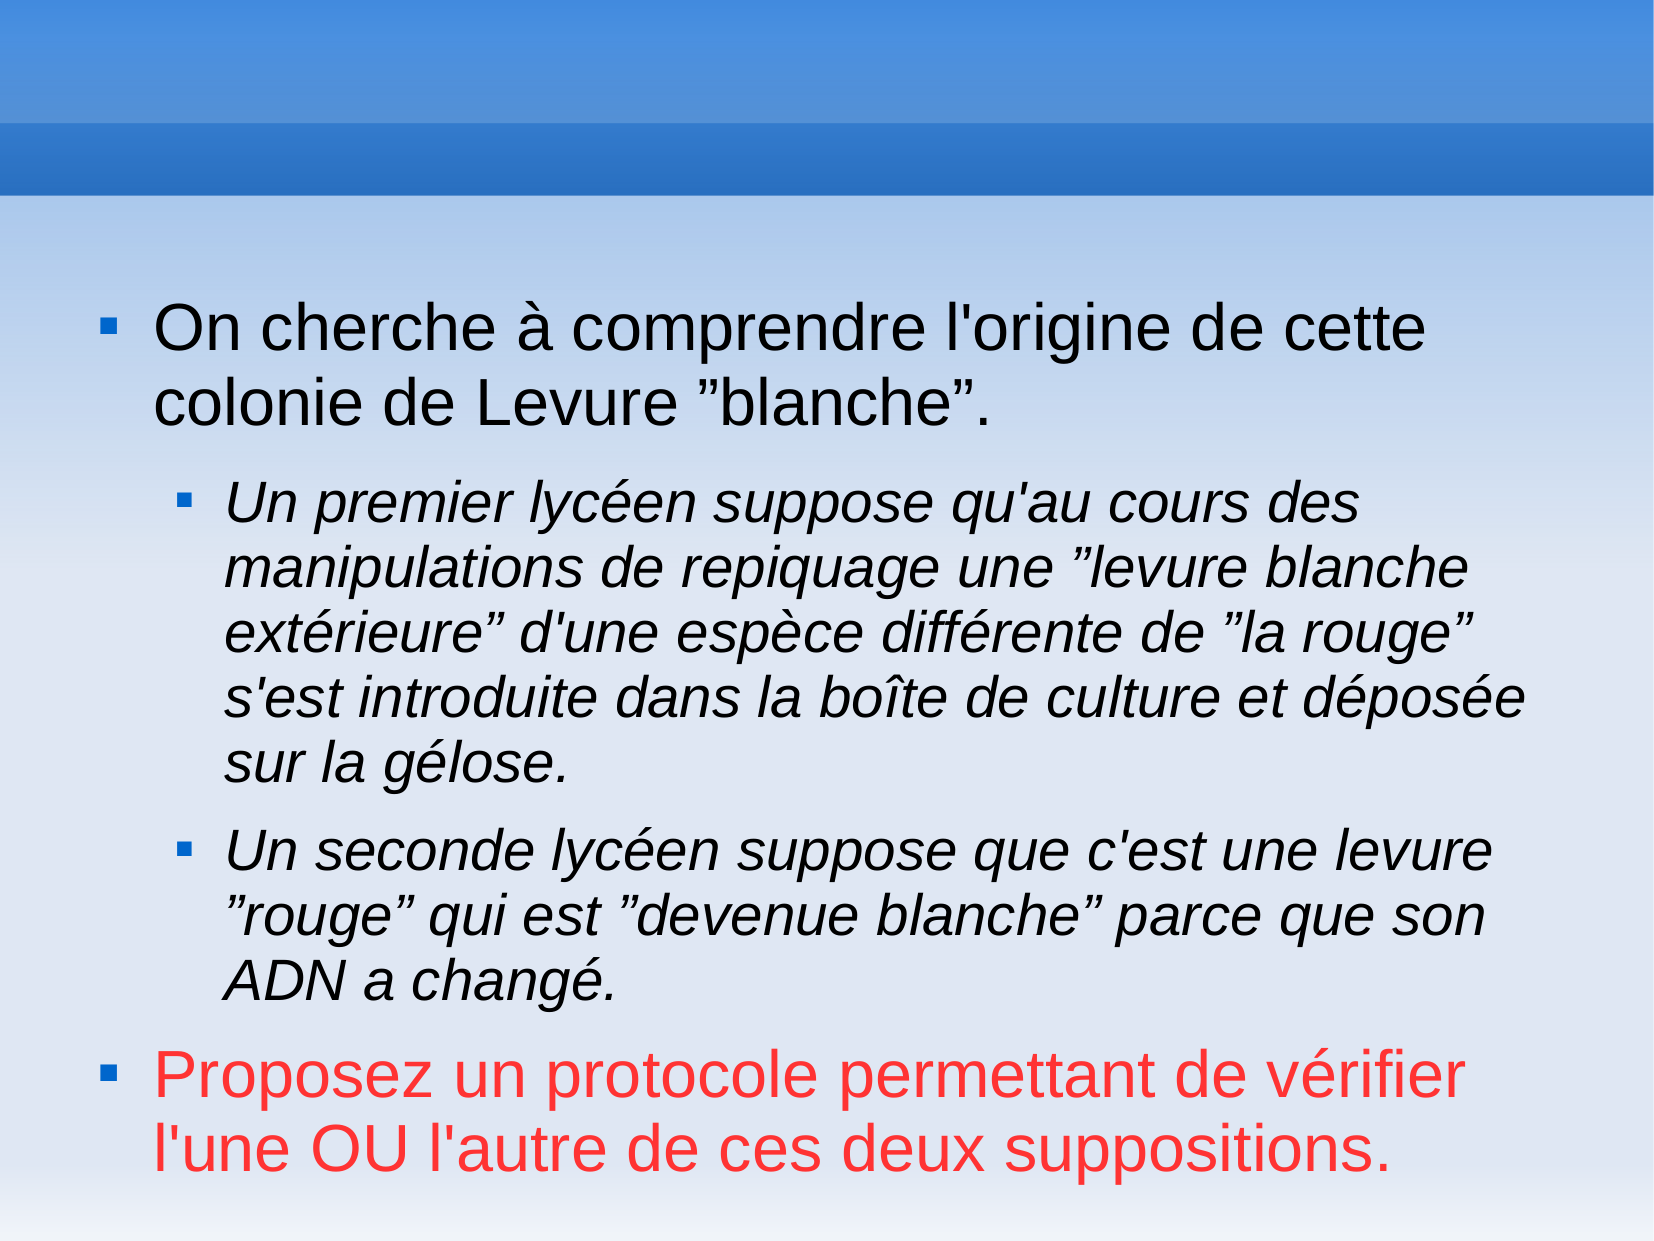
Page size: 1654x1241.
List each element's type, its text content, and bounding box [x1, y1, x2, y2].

list On cherche à comprendre l'origine de cette colonie de Levure ”blanche”. Un premier lycéen suppose qu'au cours des manipulations de repiquage une ”levure blanche extérieure” d'une espèce différente de ”la rouge” s'est introduite dans la boîte de culture et déposée sur la gélose. Un seconde lycéen suppose que c'est une levure ”rouge” qui est ”devenue blanche” parce que son ADN a changé. Proposez un protocole permettant de vérifier l'une OU l'autre de ces deux suppositions. [82, 290, 1571, 1189]
picture [0, 0, 1654, 1241]
